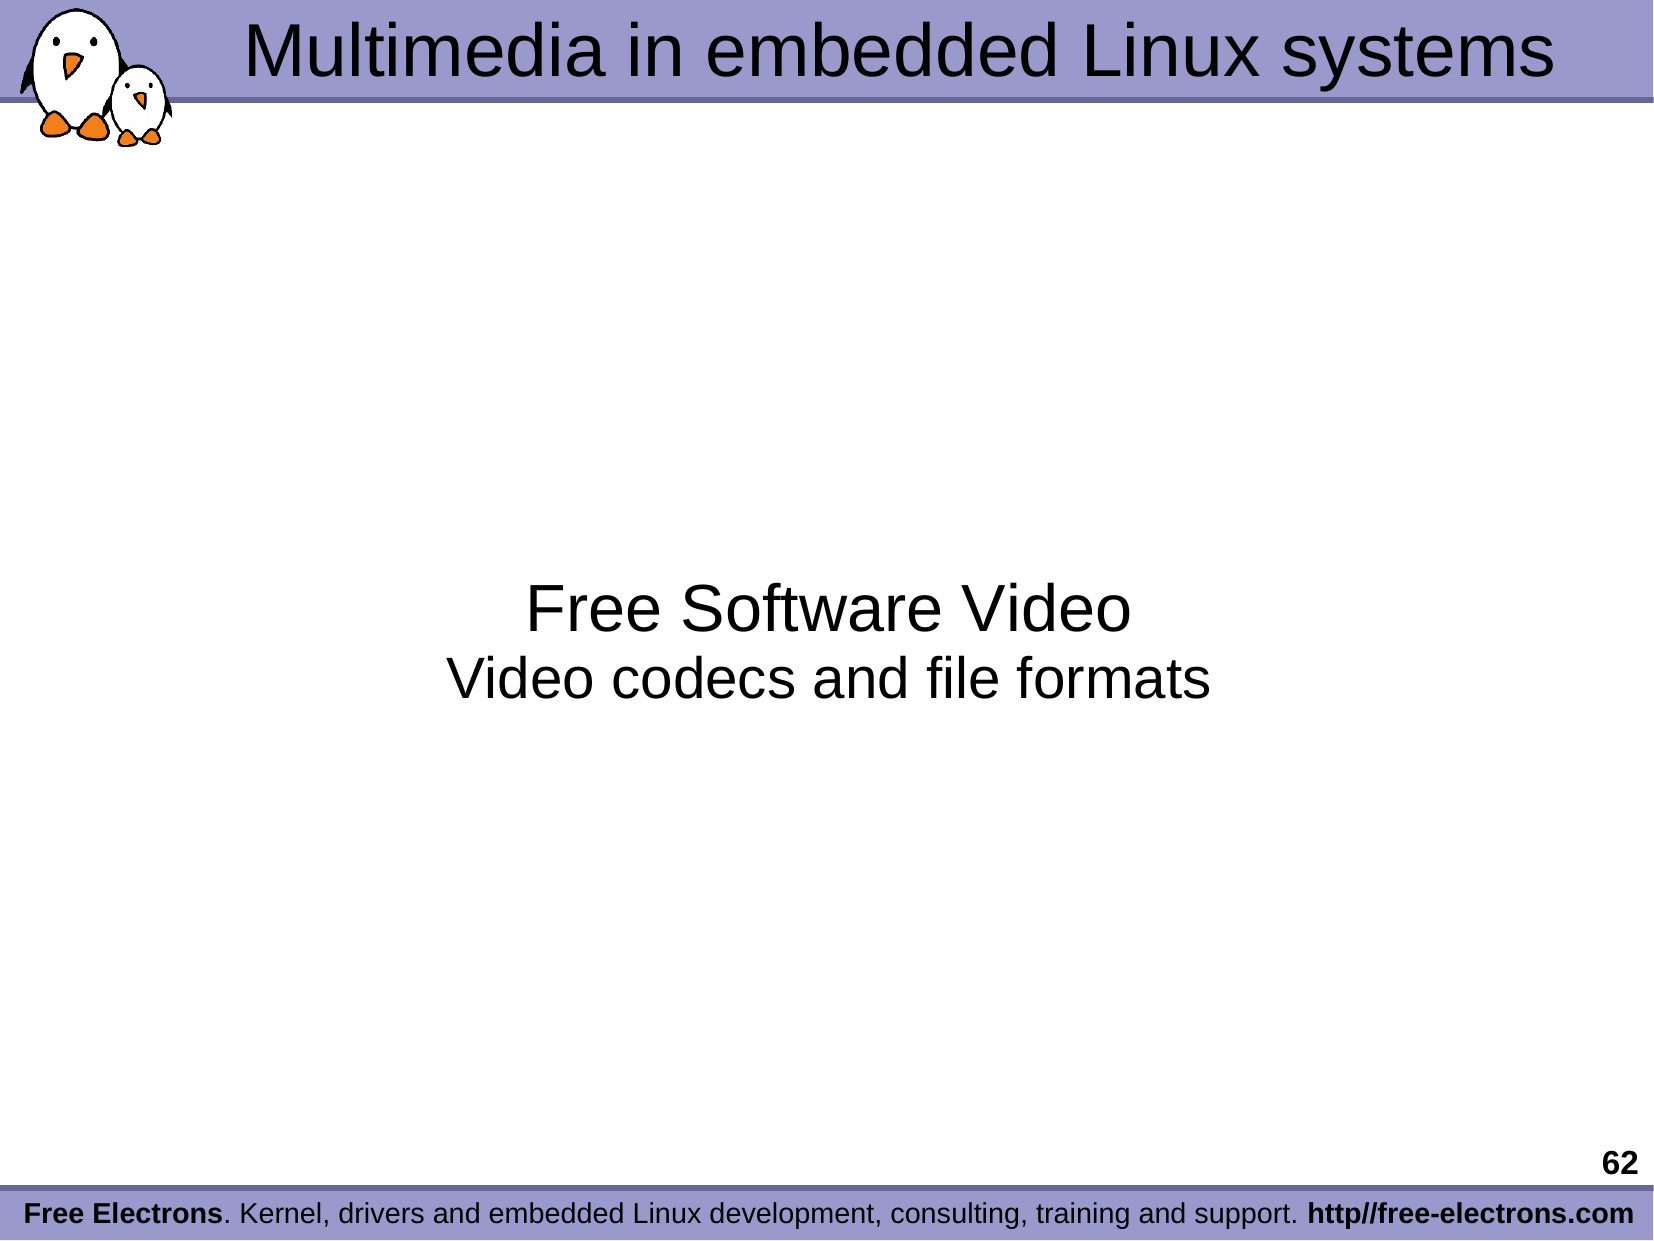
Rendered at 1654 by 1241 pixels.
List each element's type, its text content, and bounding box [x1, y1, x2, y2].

title Multimedia in embedded Linux systems [155, 0, 1645, 101]
subtitle Free Software Video Video codecs and file formats [105, 216, 1518, 1066]
picture [20, 8, 172, 147]
